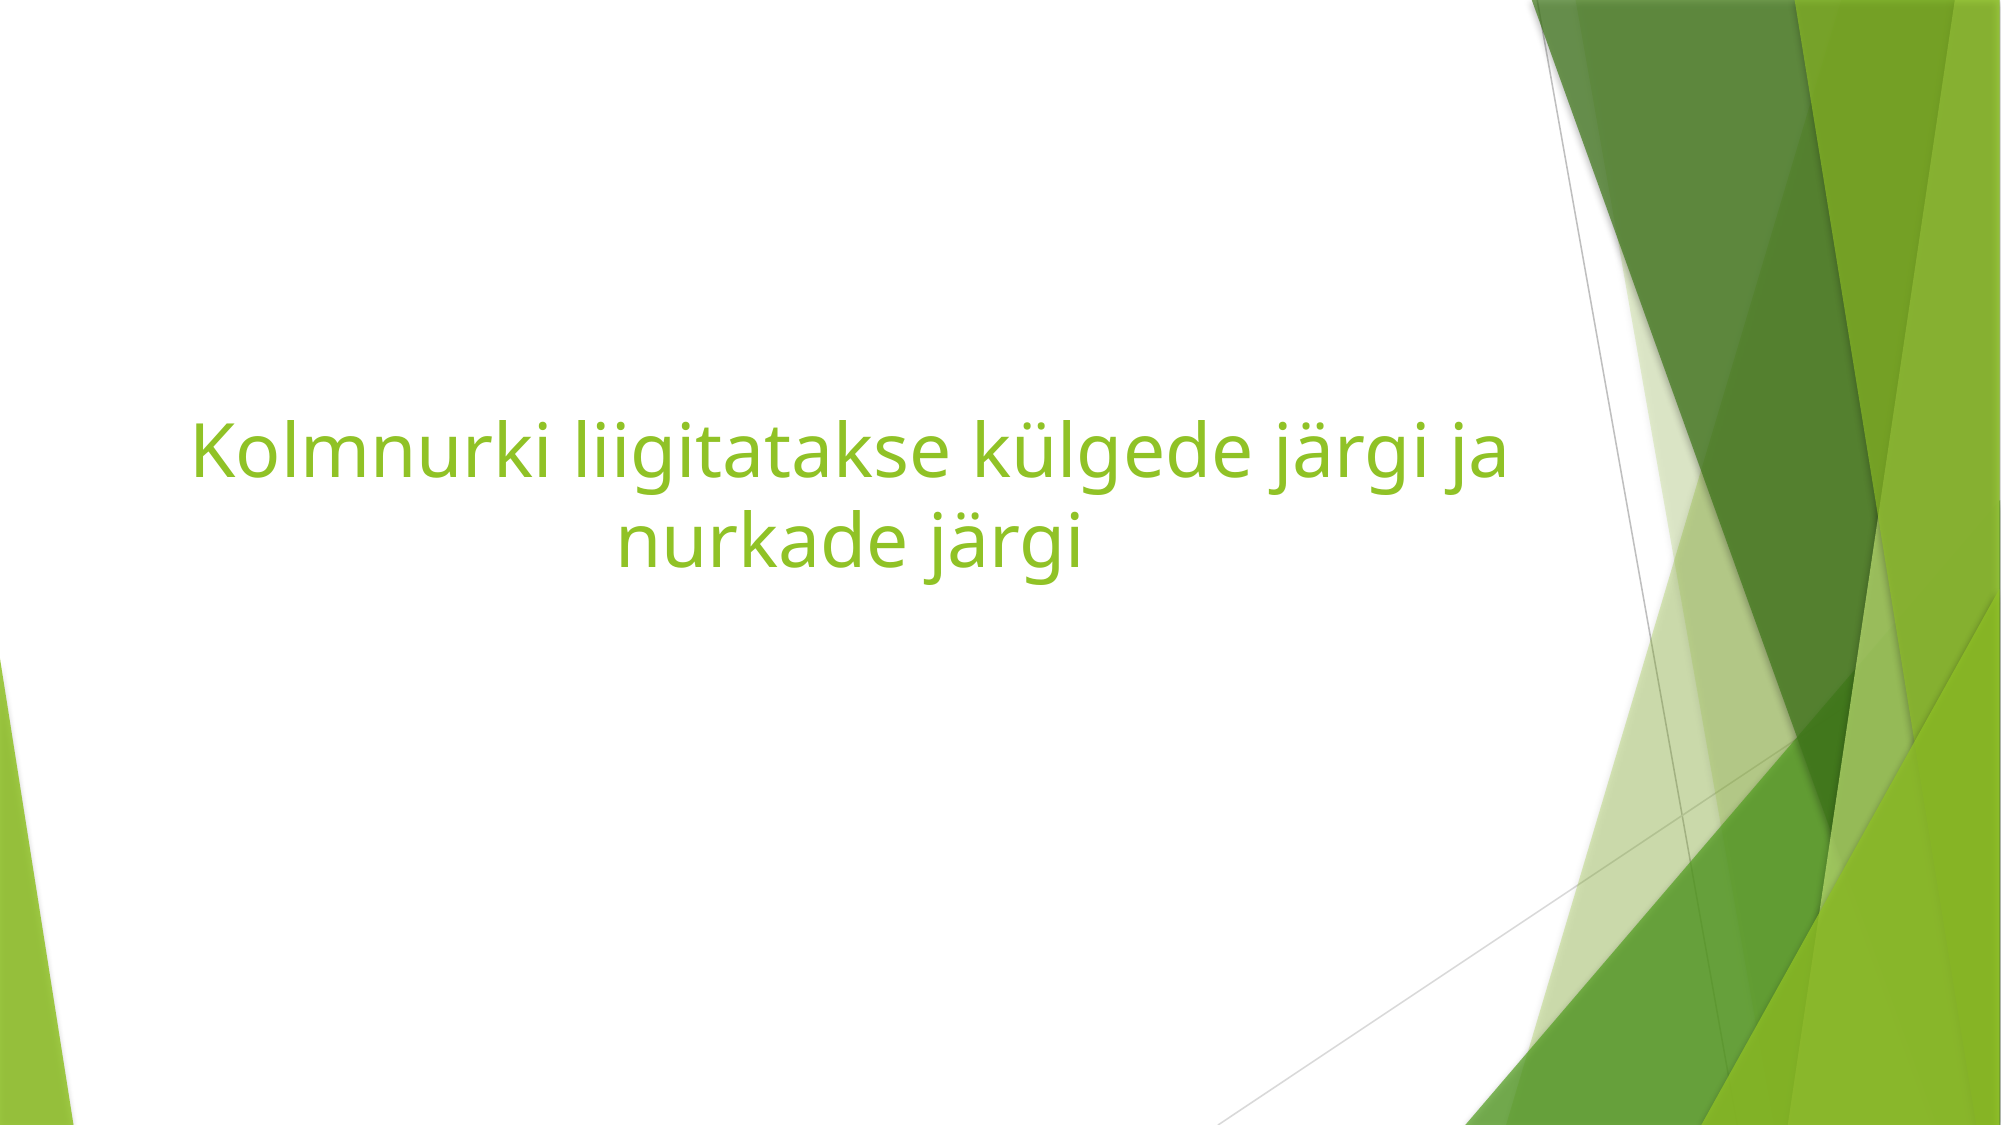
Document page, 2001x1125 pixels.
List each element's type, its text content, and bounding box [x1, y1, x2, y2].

title Kolmnurki liigitatakse külgede järgi ja nurkade järgi [145, 394, 1556, 612]
